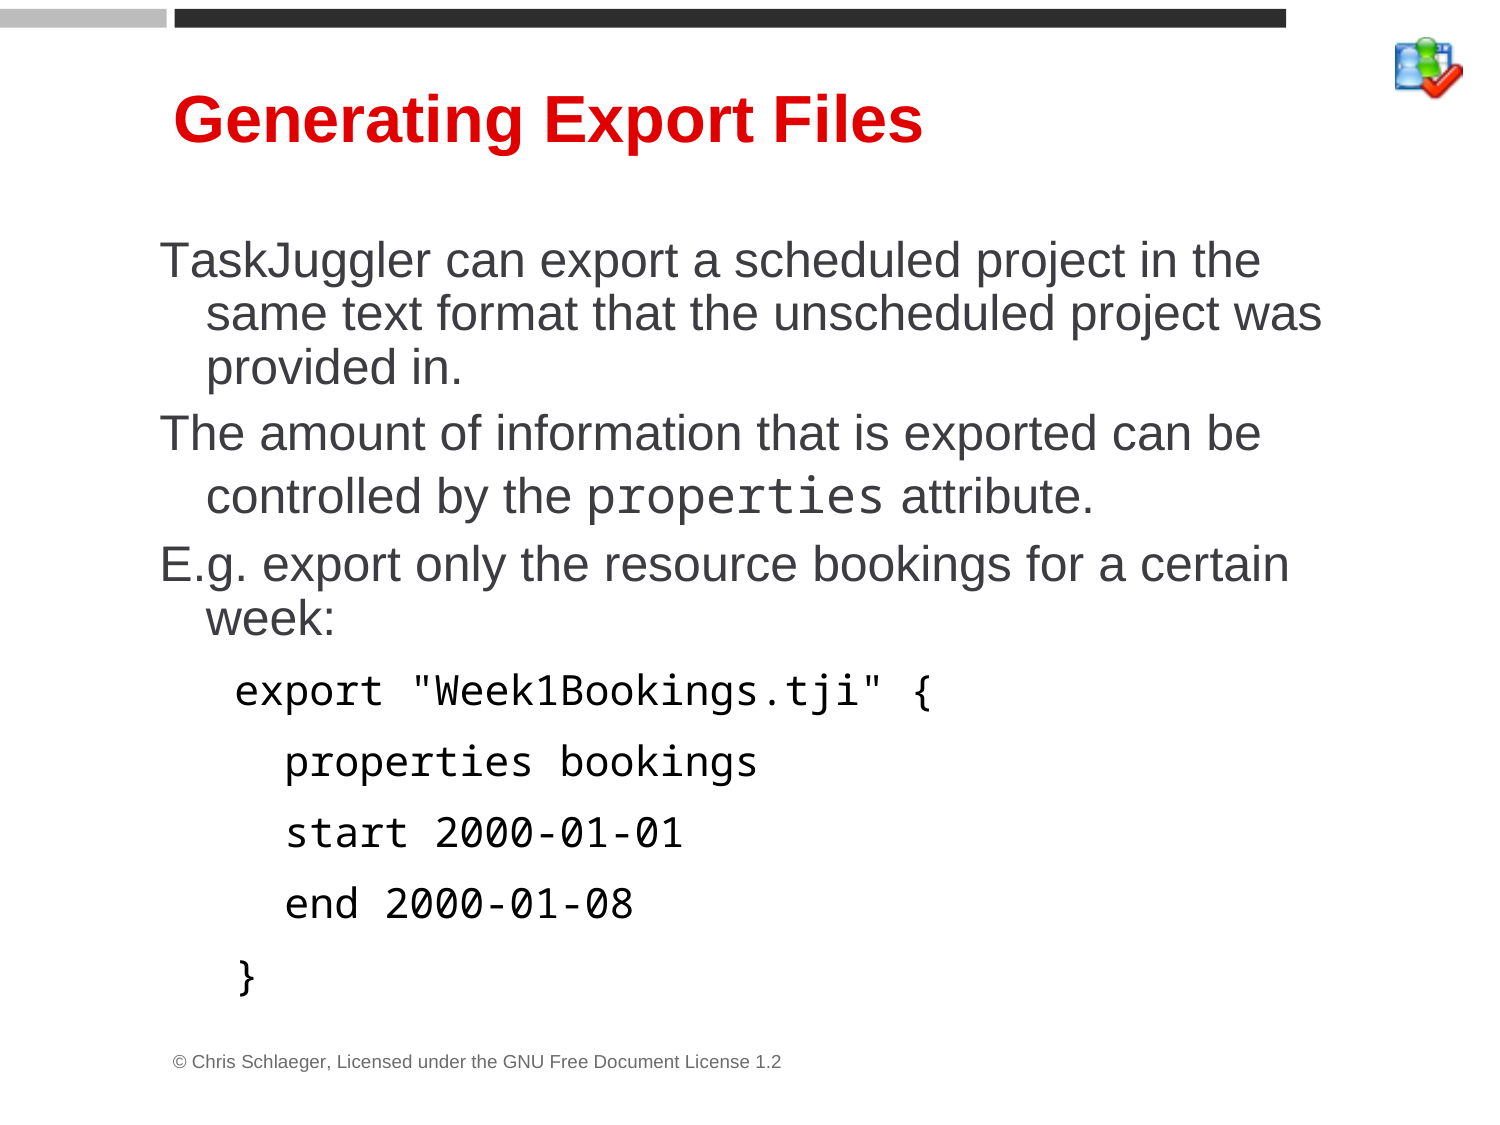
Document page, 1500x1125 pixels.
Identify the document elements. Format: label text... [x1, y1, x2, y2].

picture [1395, 37, 1463, 105]
title Generating Export Files [173, 41, 1395, 205]
list TaskJuggler can export a scheduled project in the same text format that the unscheduled project was provided in. The amount of information that is exported can be controlled by the properties attribute. E.g. export only the resource bookings for a certain week: export "Week1Bookings.tji" { properties bookings start 2000-01-01 end 2000-01-08 } [159, 234, 1395, 1068]
